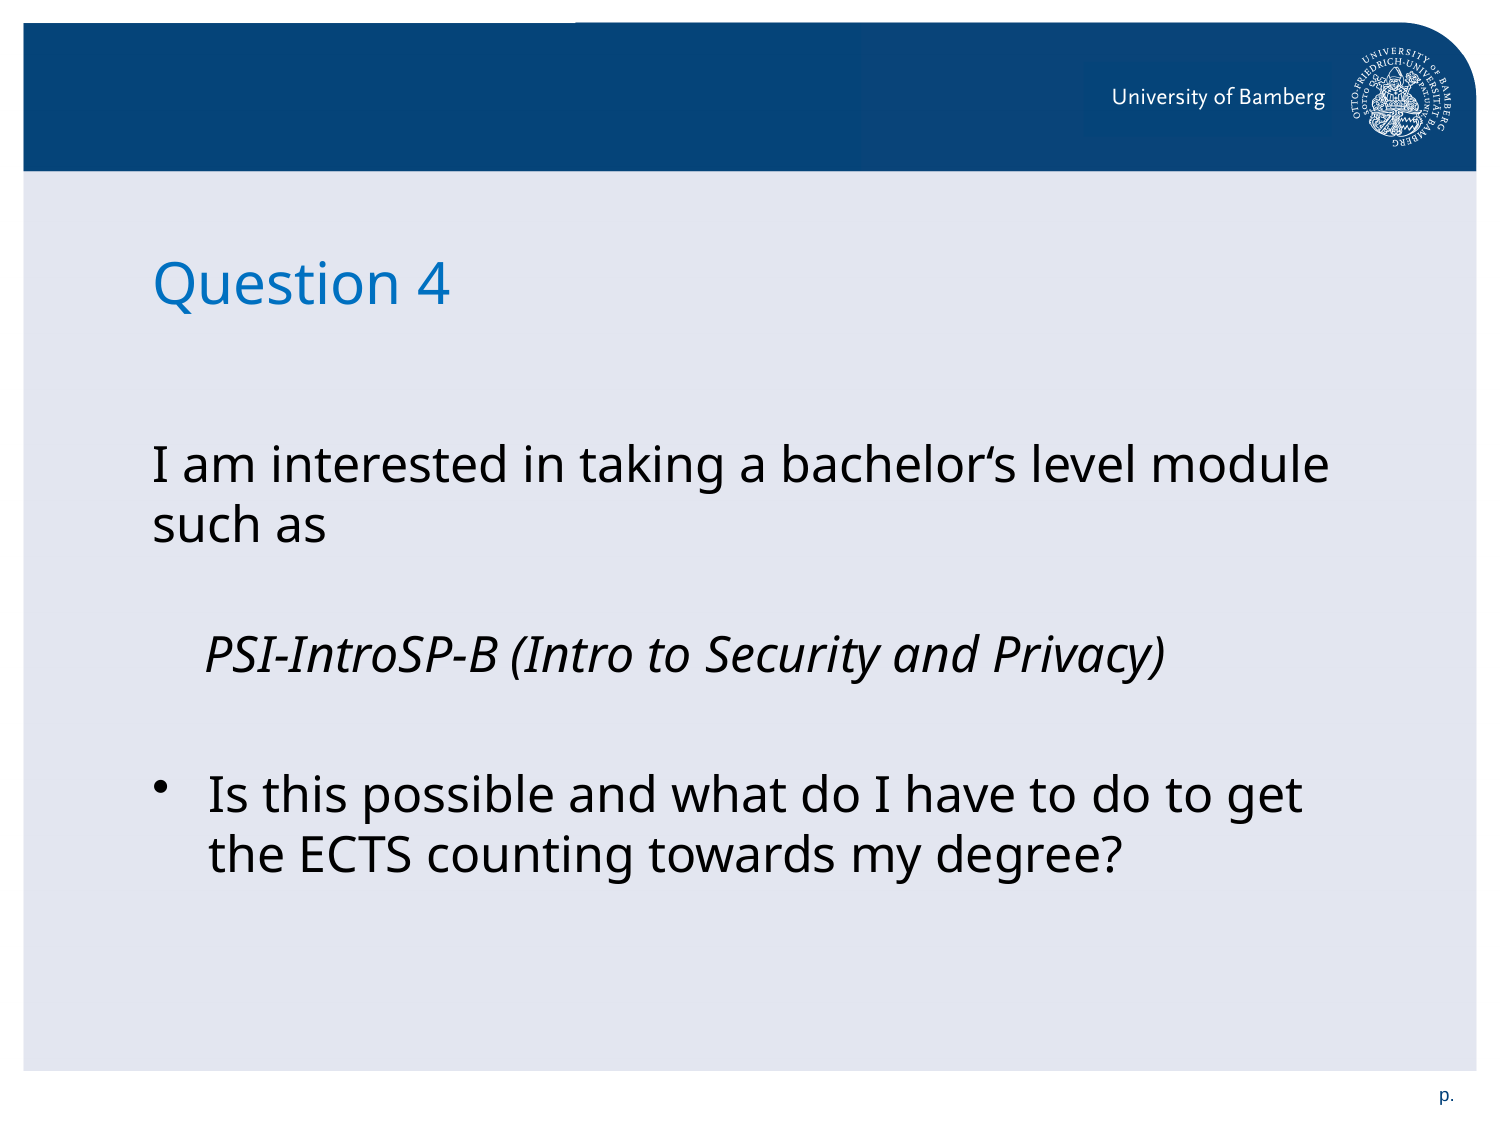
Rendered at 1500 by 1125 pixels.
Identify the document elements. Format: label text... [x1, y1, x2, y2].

title Question 4 [137, 187, 1363, 375]
picture [0, 0, 1500, 1125]
list I am interested in taking a bachelor‘s level module such as PSI-IntroSP-B (Intro to Security and Privacy) Is this possible and what do I have to do to get the ECTS counting towards my degree? [137, 425, 1363, 1008]
